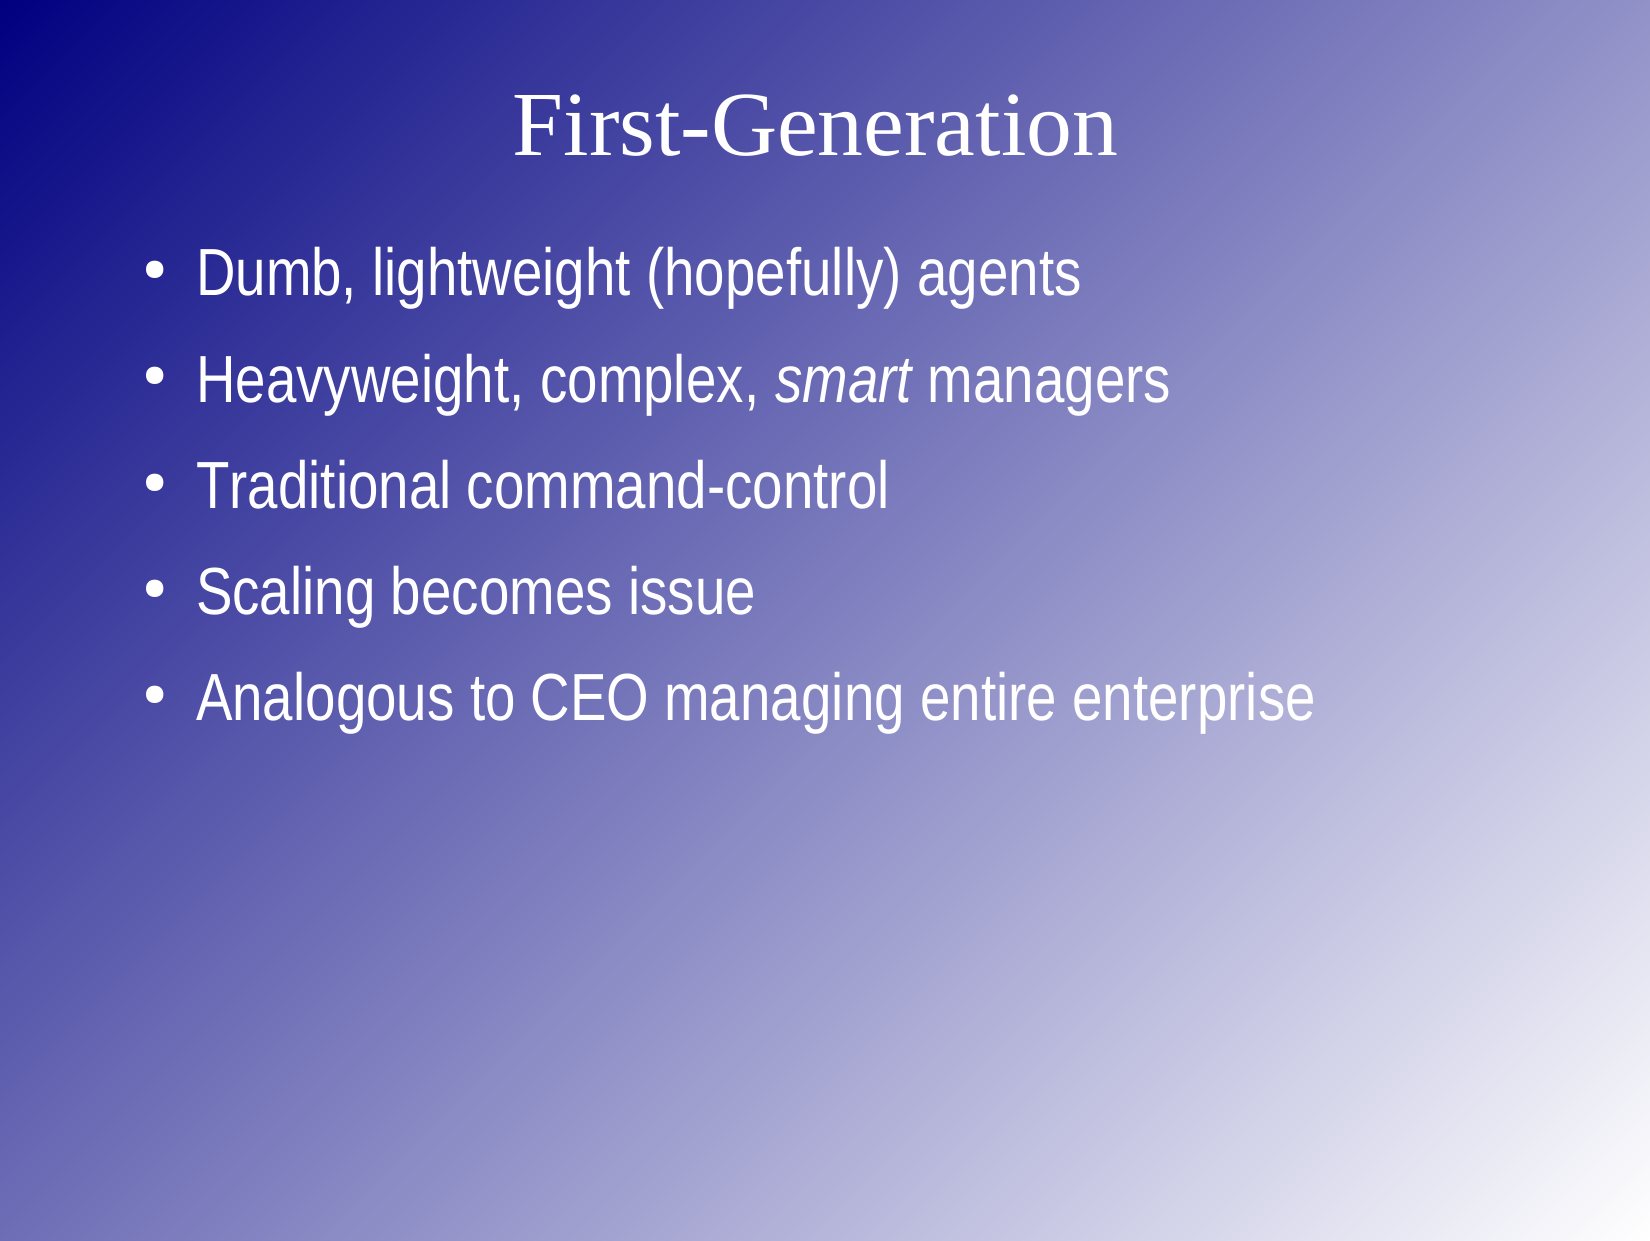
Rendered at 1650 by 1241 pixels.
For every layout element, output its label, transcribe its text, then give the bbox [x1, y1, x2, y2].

list Dumb, lightweight (hopefully) agents Heavyweight, complex, smart managers Traditional command-control Scaling becomes issue Analogous to CEO managing entire enterprise [125, 233, 1535, 1000]
title First-Generation [123, 27, 1533, 221]
